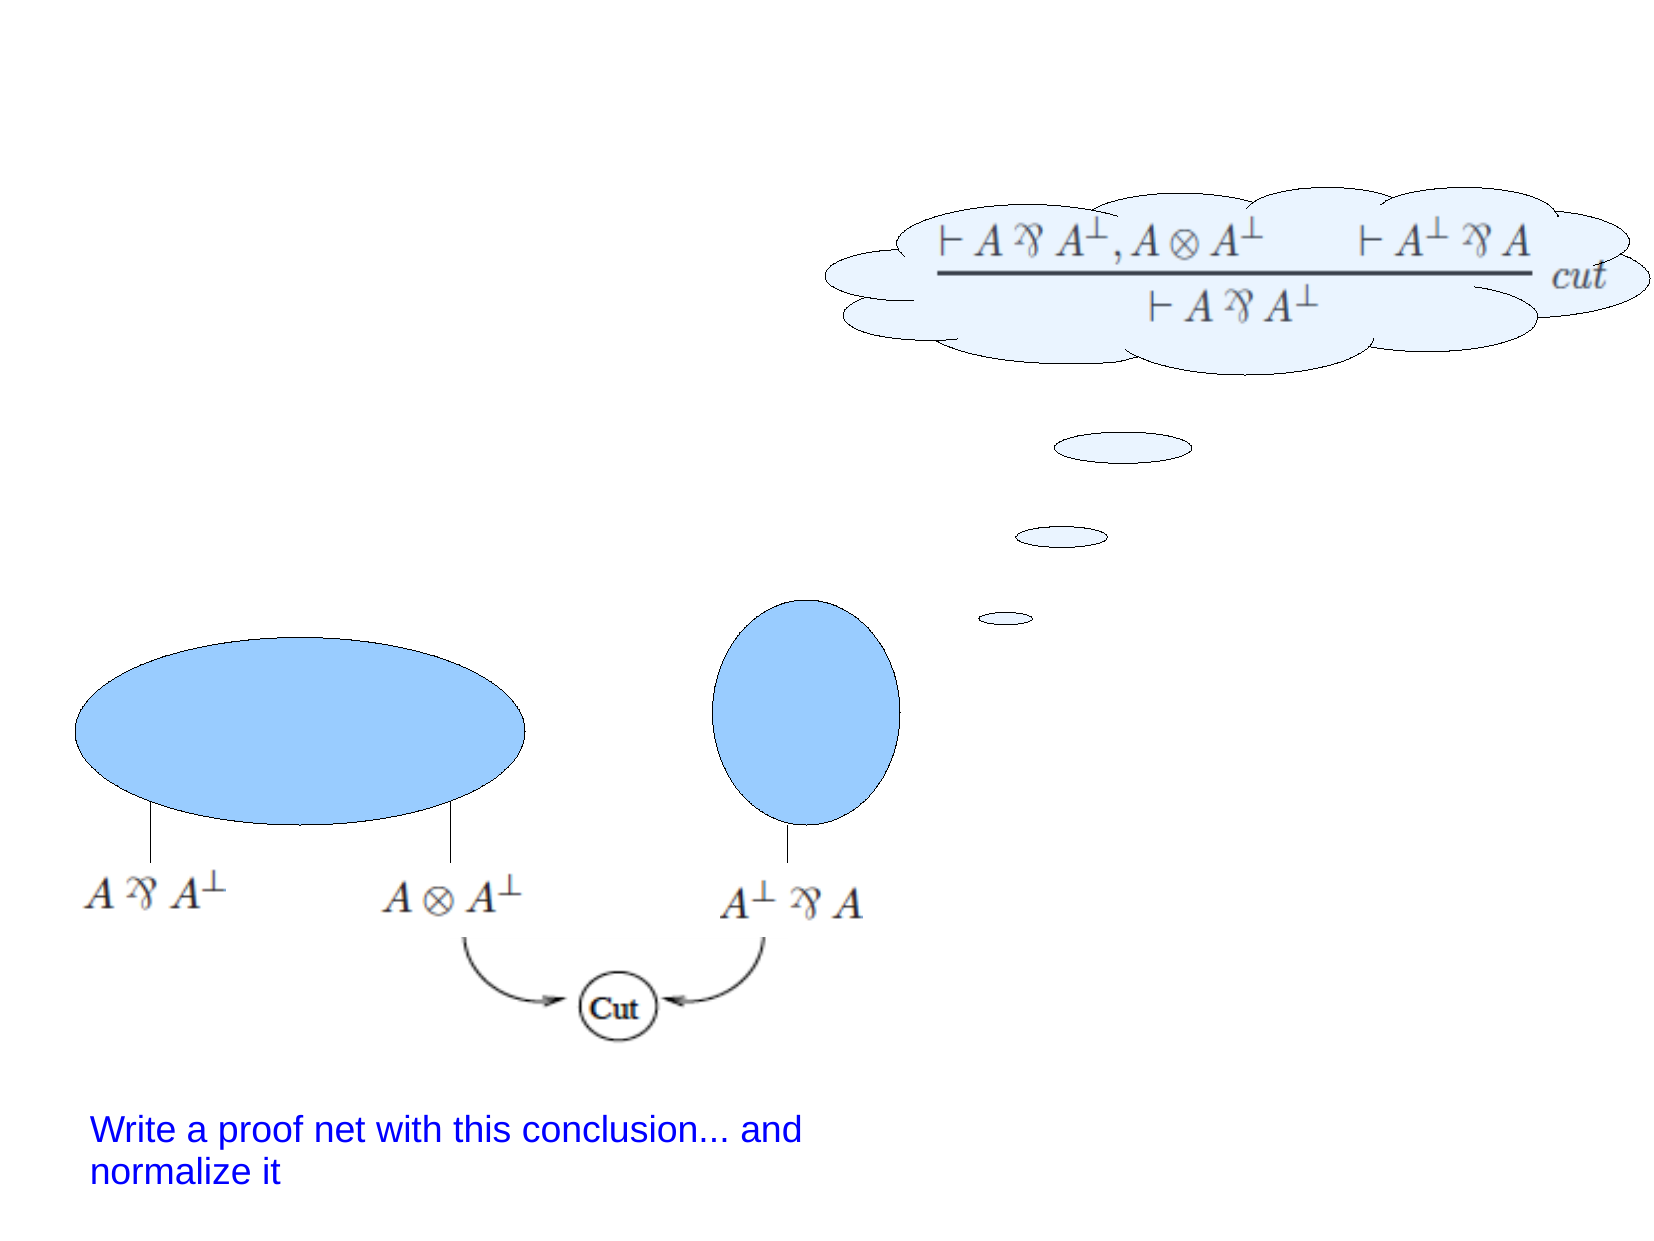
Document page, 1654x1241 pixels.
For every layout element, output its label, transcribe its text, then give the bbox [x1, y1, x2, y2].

text_box [75, 637, 526, 826]
picture [910, 340, 944, 346]
text_box [1054, 432, 1192, 464]
text_box [978, 612, 1033, 625]
picture [1531, 195, 1636, 260]
picture [720, 862, 863, 925]
picture [450, 937, 788, 1051]
text_box [1015, 526, 1108, 548]
text_box [825, 187, 1651, 376]
picture [1494, 297, 1636, 346]
picture [1223, 195, 1265, 201]
text_box Write a proof net with this conclusion... and normalize it [75, 1101, 863, 1201]
picture [375, 862, 532, 923]
picture [910, 195, 1138, 226]
text_box [712, 600, 901, 826]
picture [81, 862, 226, 913]
